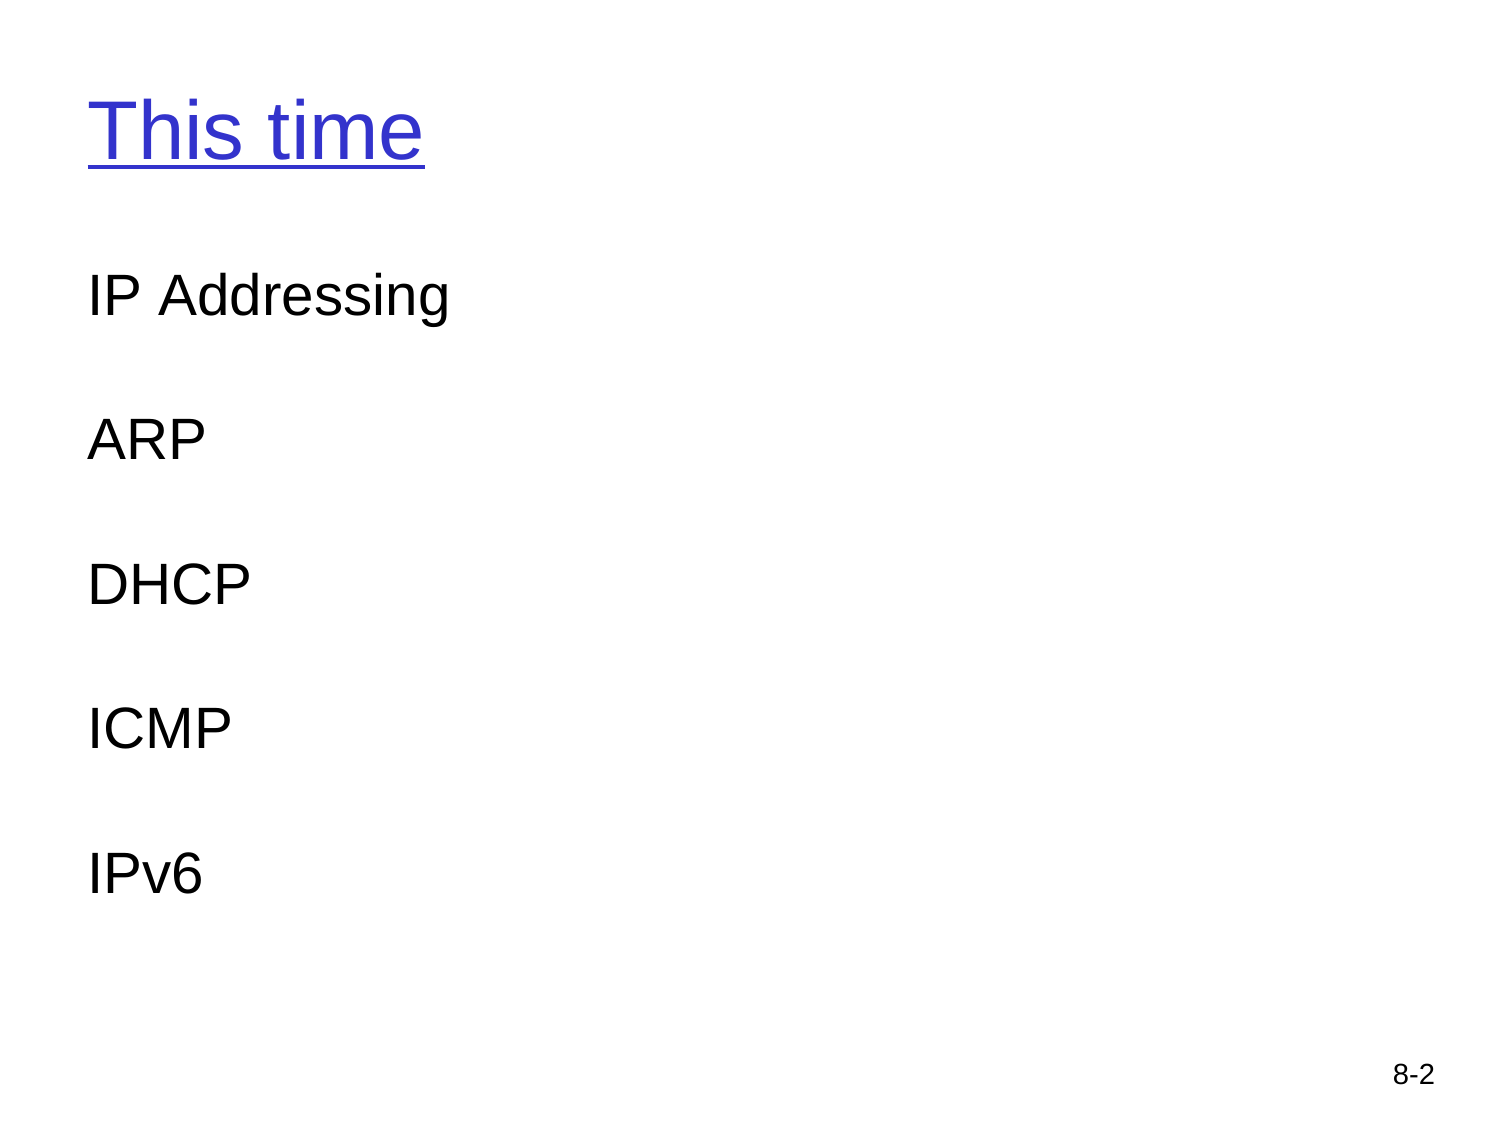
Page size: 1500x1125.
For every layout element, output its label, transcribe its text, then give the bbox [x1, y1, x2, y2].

list IP Addressing ARP DHCP ICMP IPv6 [87, 262, 1363, 1026]
title This time [87, 23, 1363, 239]
